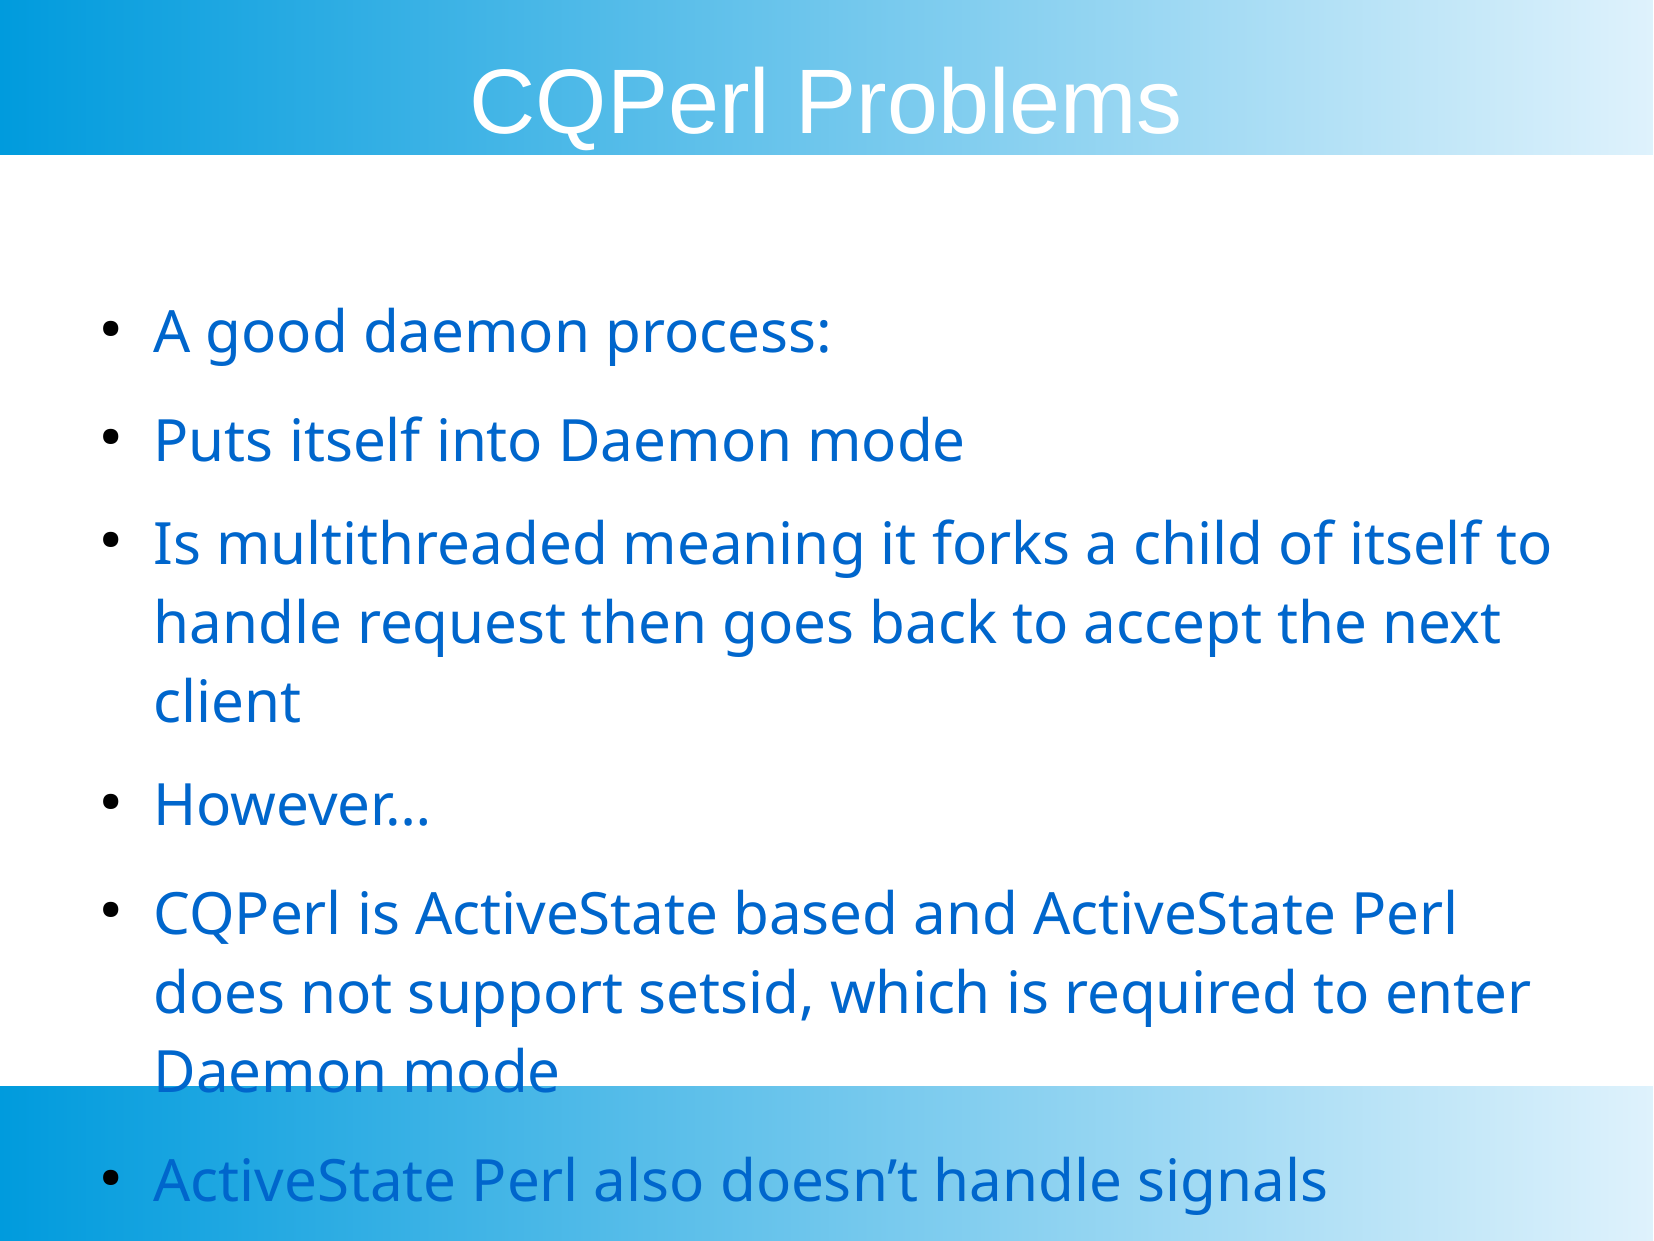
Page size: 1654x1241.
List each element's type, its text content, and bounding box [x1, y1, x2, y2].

title CQPerl Problems [82, 49, 1571, 155]
list A good daemon process: Puts itself into Daemon mode Is multithreaded meaning it forks a child of itself to handle request then goes back to accept the next client However… CQPerl is ActiveState based and ActiveState Perl does not support setsid, which is required to enter Daemon mode ActiveState Perl also doesn’t handle signals [82, 290, 1571, 1010]
